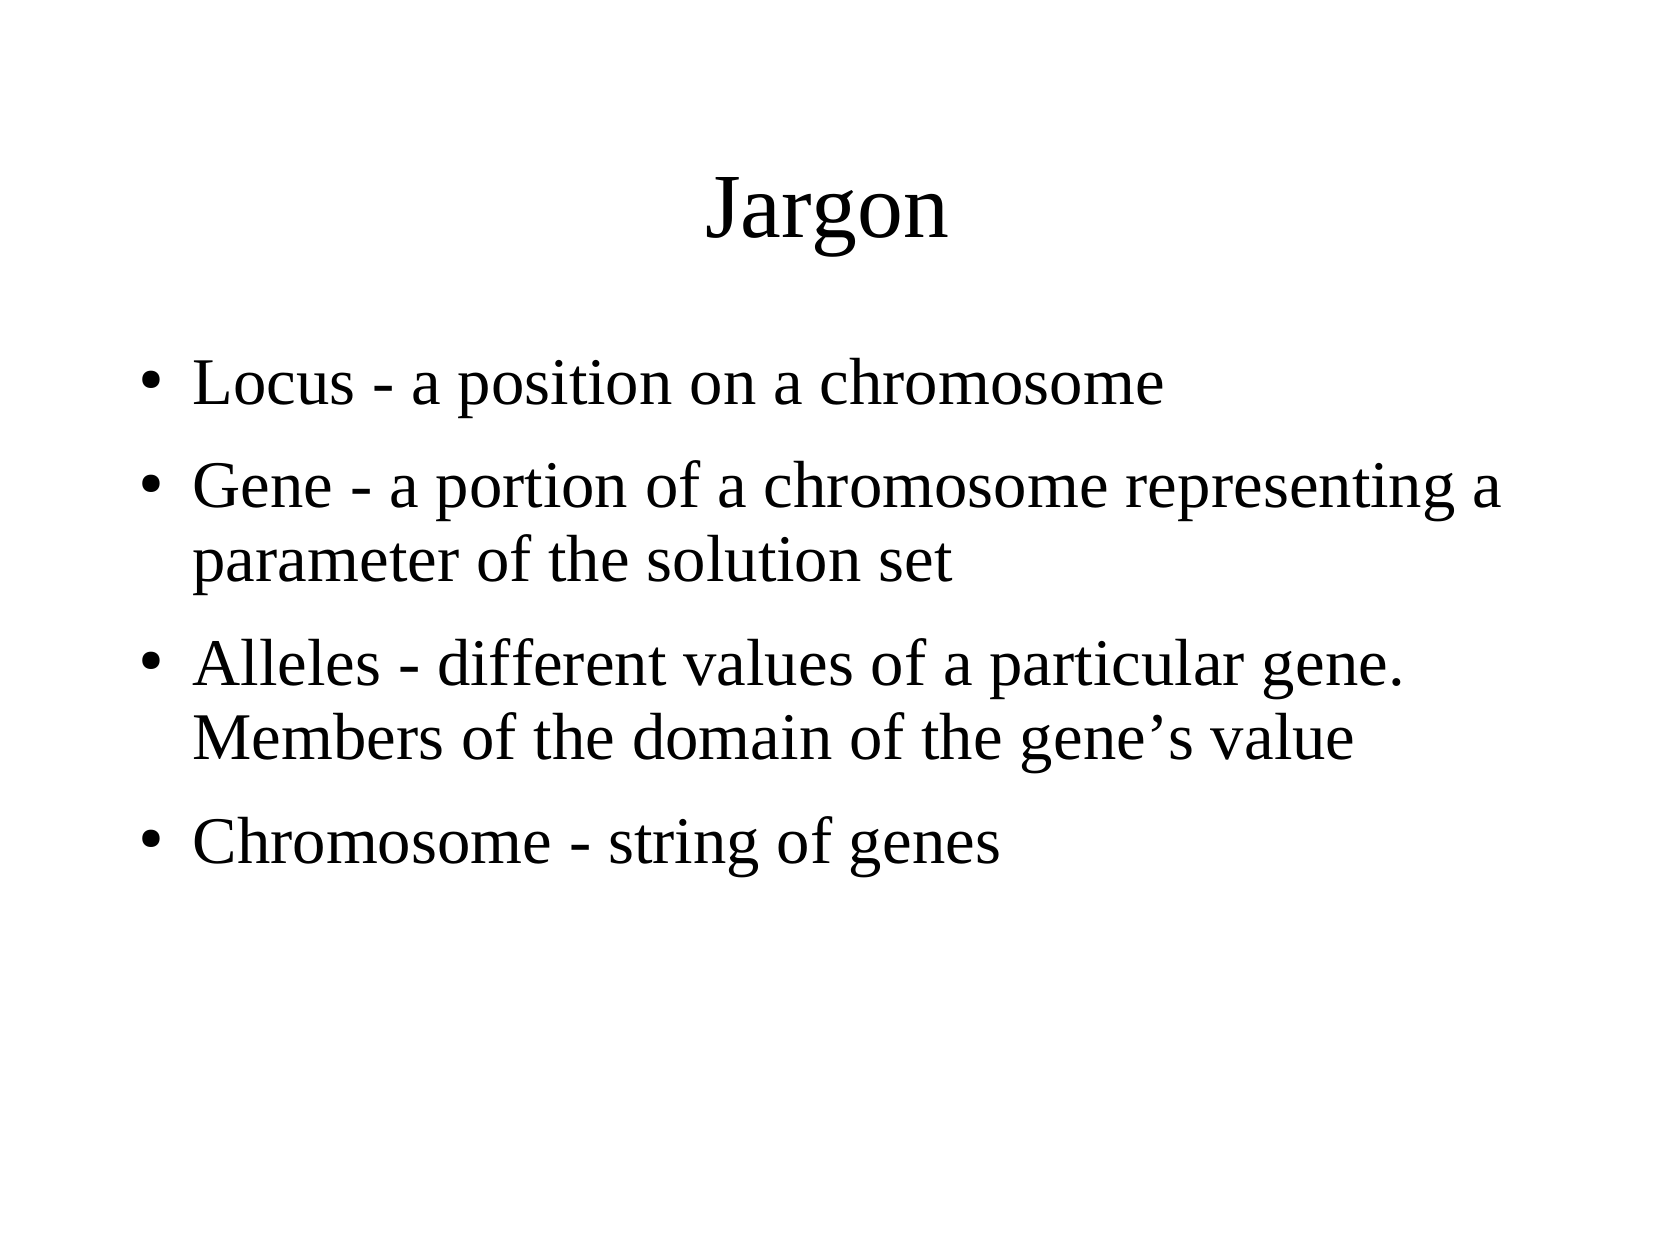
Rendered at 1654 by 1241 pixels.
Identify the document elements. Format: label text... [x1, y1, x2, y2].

list Locus - a position on a chromosome Gene - a portion of a chromosome representing a parameter of the solution set Alleles - different values of a particular gene. Members of the domain of the gene’s value Chromosome - string of genes [121, 344, 1534, 1127]
title Jargon [121, 102, 1534, 311]
